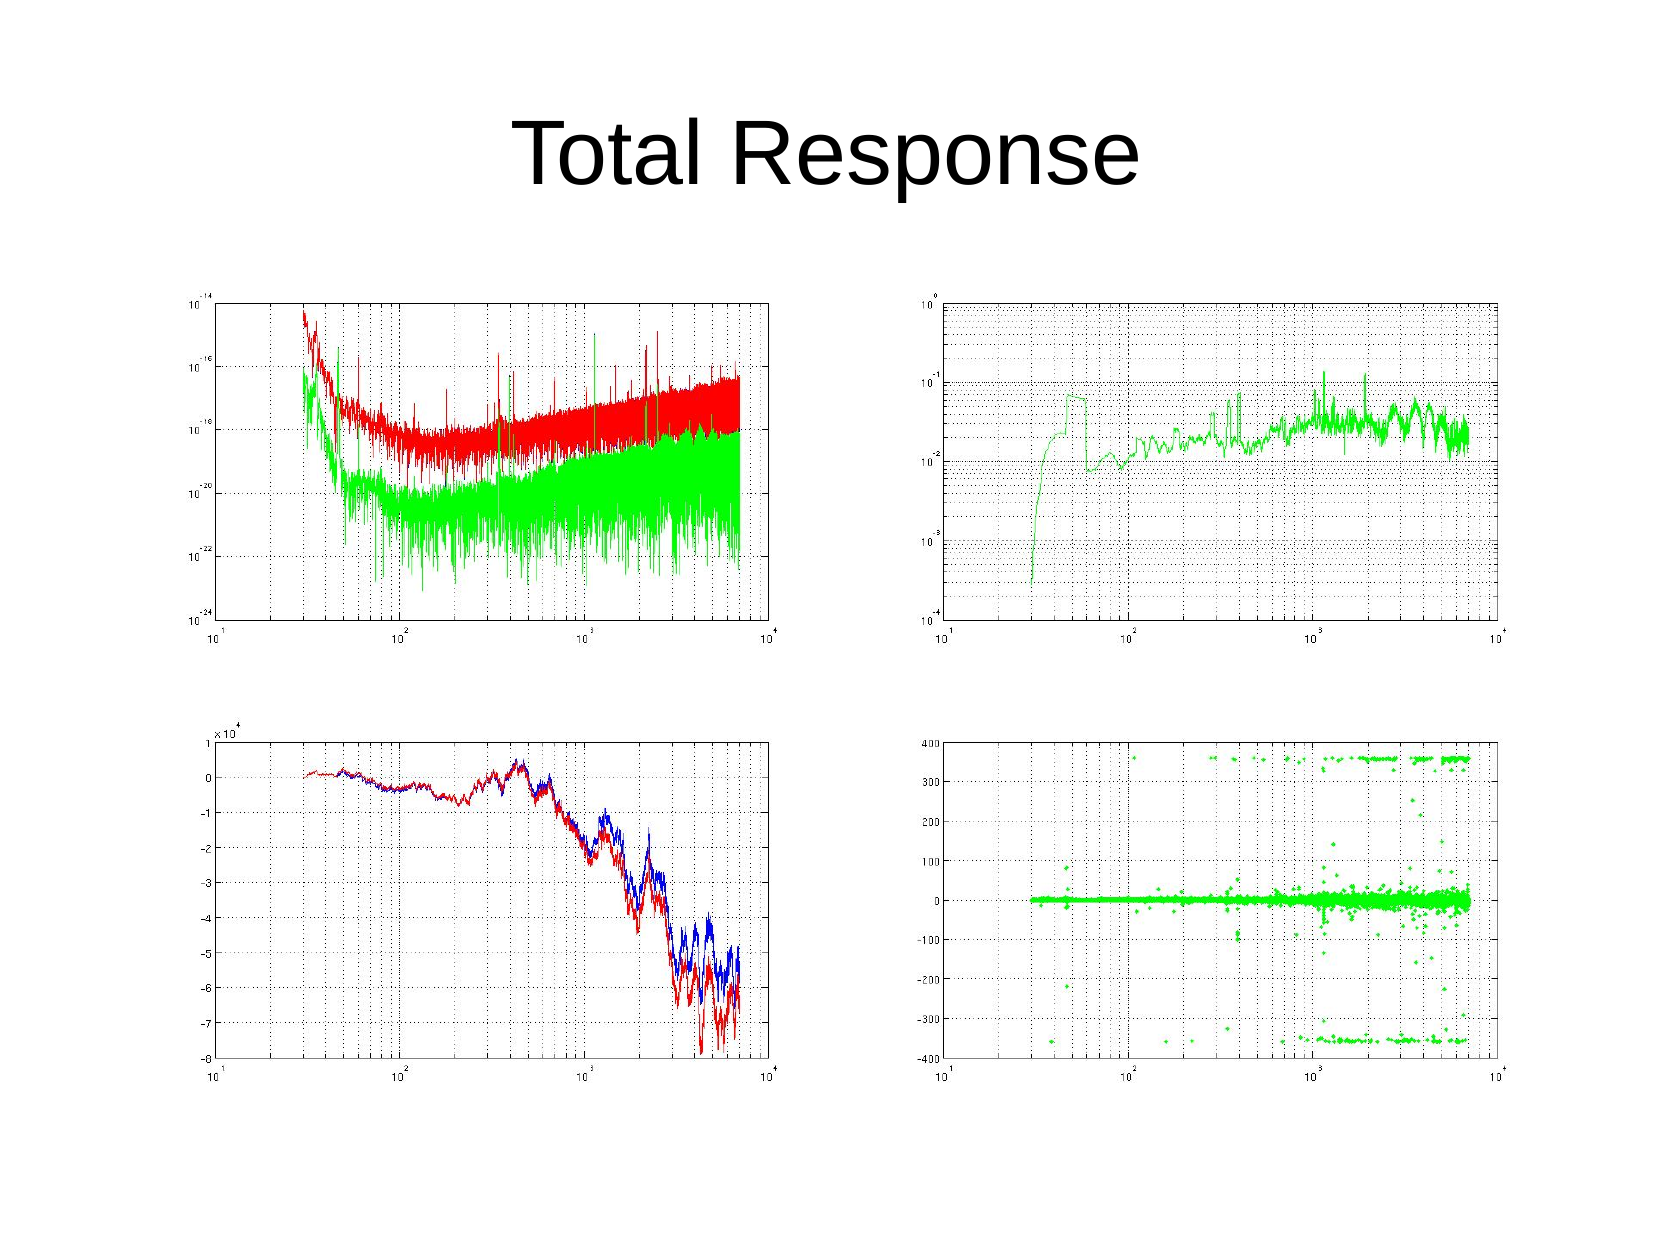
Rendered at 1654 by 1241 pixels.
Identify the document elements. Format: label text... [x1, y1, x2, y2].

picture [0, 234, 1654, 1159]
title Total Response [82, 56, 1571, 234]
